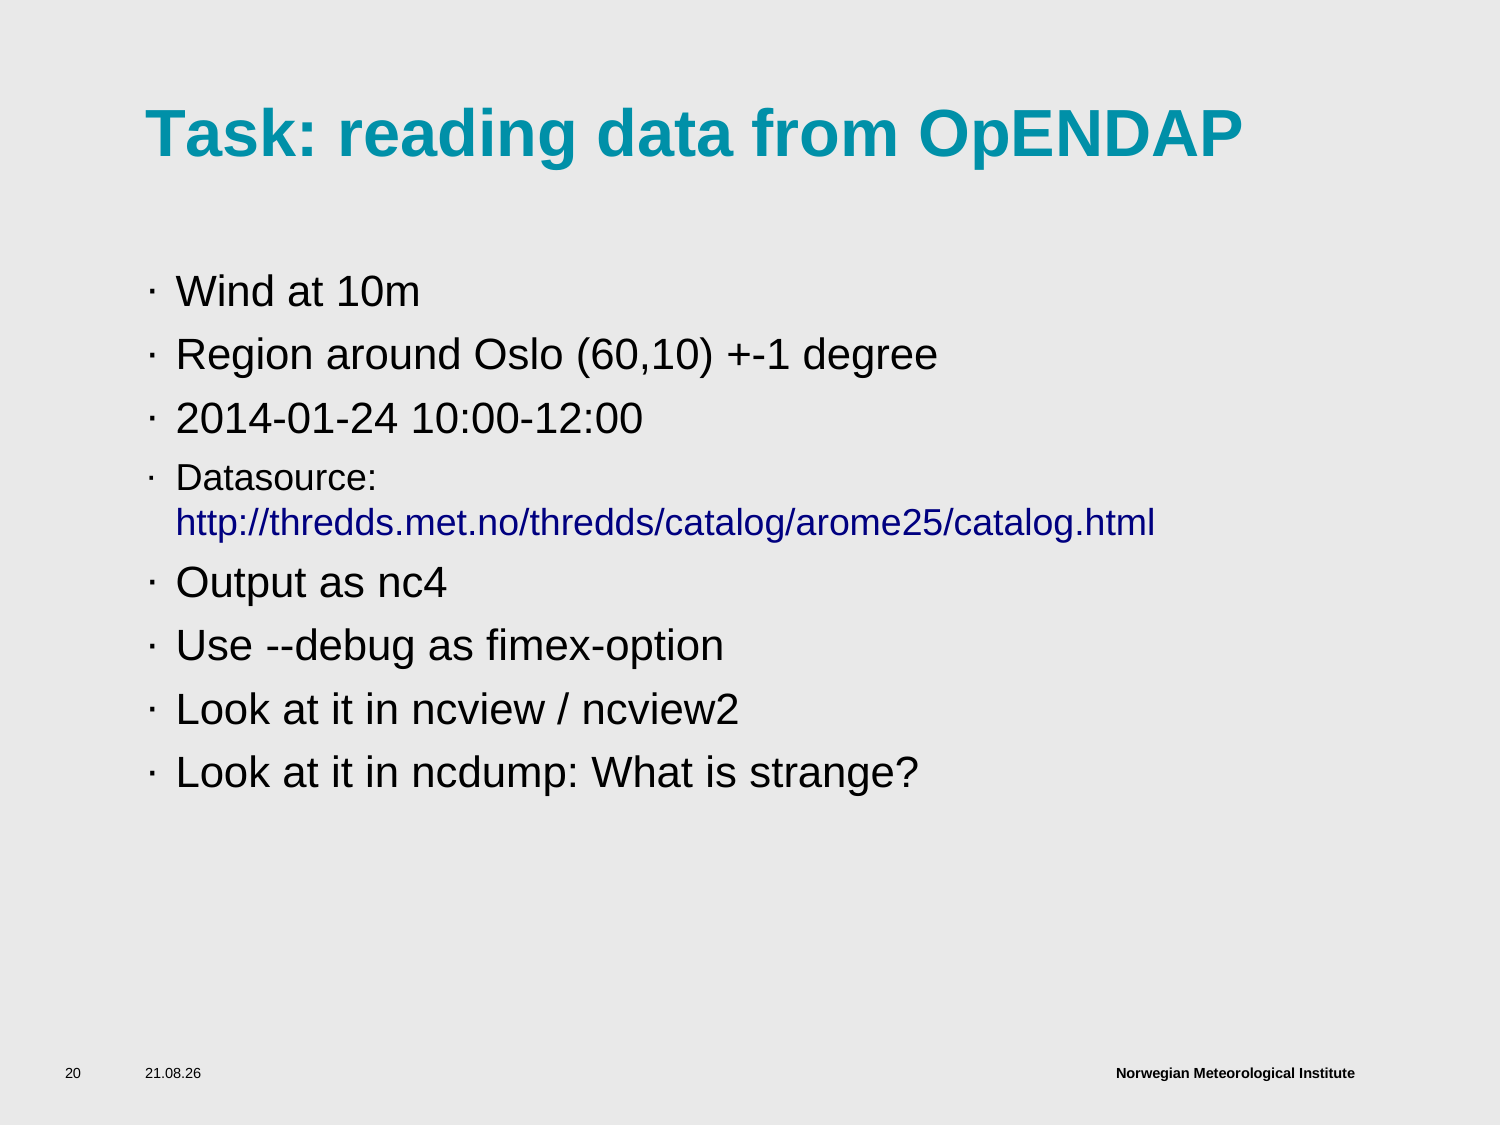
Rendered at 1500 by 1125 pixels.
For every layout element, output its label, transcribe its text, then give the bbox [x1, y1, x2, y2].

title Task: reading data from OpENDAP [145, 83, 1355, 178]
list Wind at 10m Region around Oslo (60,10) +-1 degree 2014-01-24 10:00-12:00 Datasource: http://thredds.met.no/thredds/catalog/arome25/catalog.html Output as nc4 Use --debug as fimex-option Look at it in ncview / ncview2 Look at it in ncdump: What is strange? [145, 262, 1355, 915]
